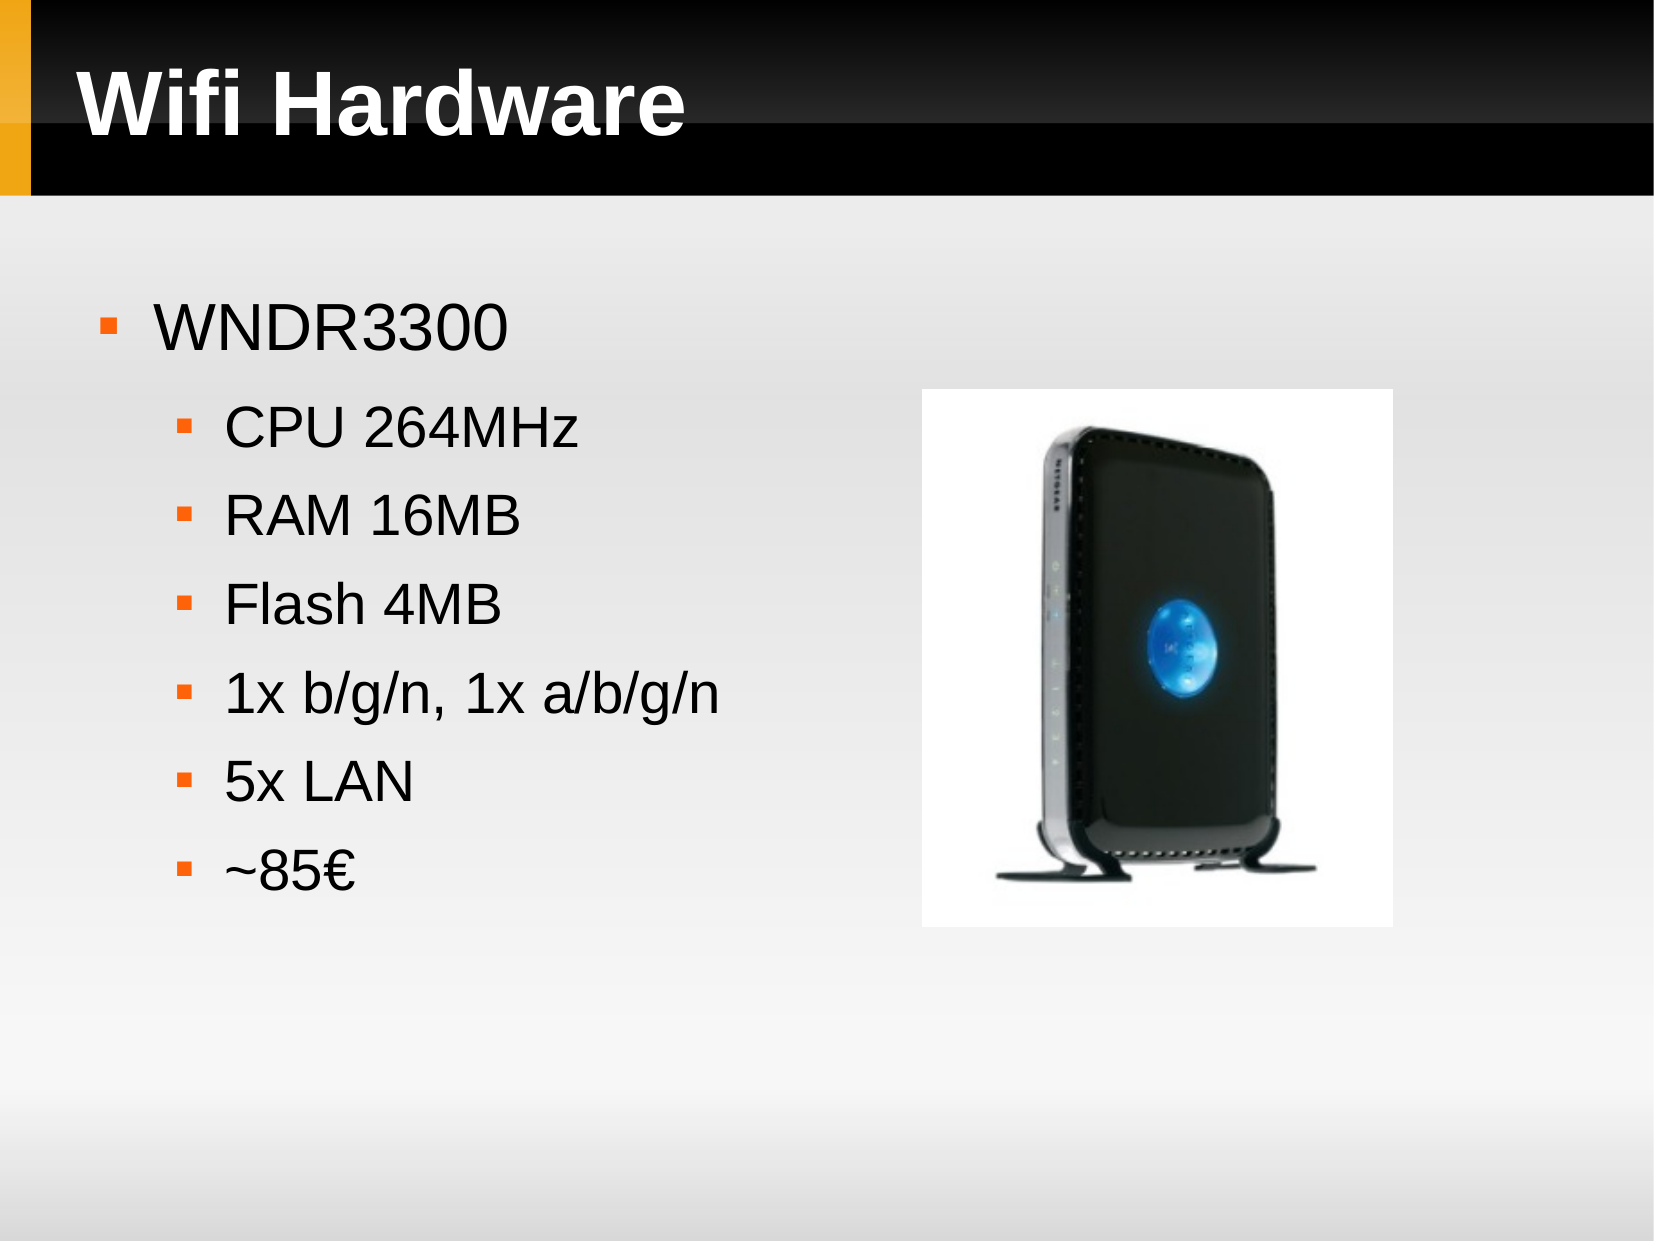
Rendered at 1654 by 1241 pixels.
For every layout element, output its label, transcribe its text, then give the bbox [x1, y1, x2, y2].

title Wifi Hardware [76, 0, 1565, 208]
picture [0, 0, 1654, 1241]
list WNDR3300 CPU 264MHz RAM 16MB Flash 4MB 1x b/g/n, 1x a/b/g/n 5x LAN ~85€ [82, 290, 1571, 1109]
